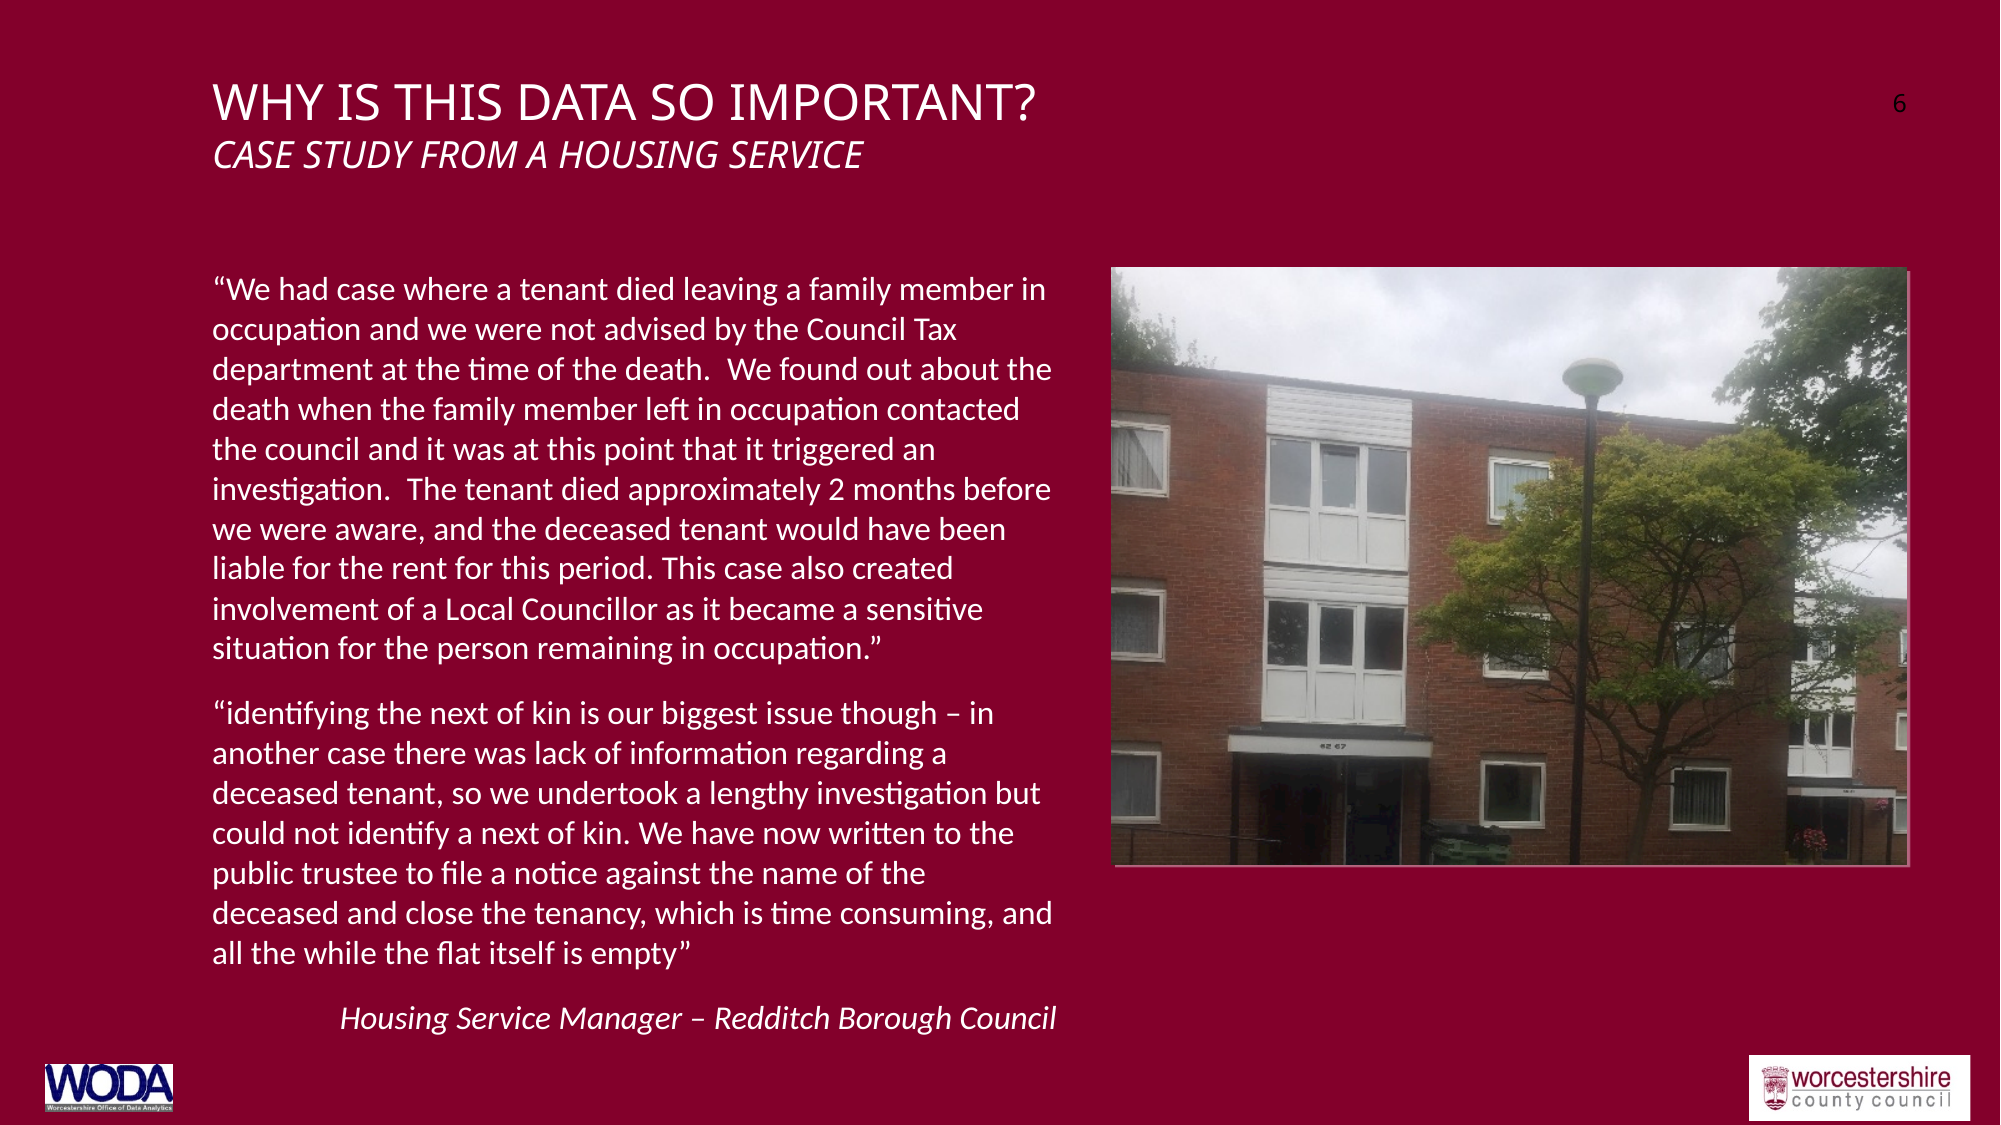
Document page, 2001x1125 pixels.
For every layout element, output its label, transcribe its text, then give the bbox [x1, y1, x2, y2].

title WHY IS THIS DATA SO IMPORTANT? CASE STUDY FROM A HOUSING SERVICE [212, 70, 1809, 183]
list “We had case where a tenant died leaving a family member in occupation and we were not advised by the Council Tax department at the time of the death. We found out about the death when the family member left in occupation contacted the council and it was at this point that it triggered an investigation. The tenant died approximately 2 months before we were aware, and the deceased tenant would have been liable for the rent for this period. This case also created involvement of a Local Councillor as it became a sensitive situation for the person remaining in occupation.” “identifying the next of kin is our biggest issue though – in another case there was lack of information regarding a deceased tenant, so we undertook a lengthy investigation but could not identify a next of kin. We have now written to the public trustee to file a notice against the name of the deceased and close the tenancy, which is time consuming, and all the while the flat itself is empty” Housing Service Manager – Redditch Borough Council [212, 267, 1059, 1055]
slide_number 1 [1850, 87, 1907, 148]
picture [1111, 267, 1907, 865]
picture [45, 1064, 173, 1112]
picture [1749, 1055, 1971, 1121]
